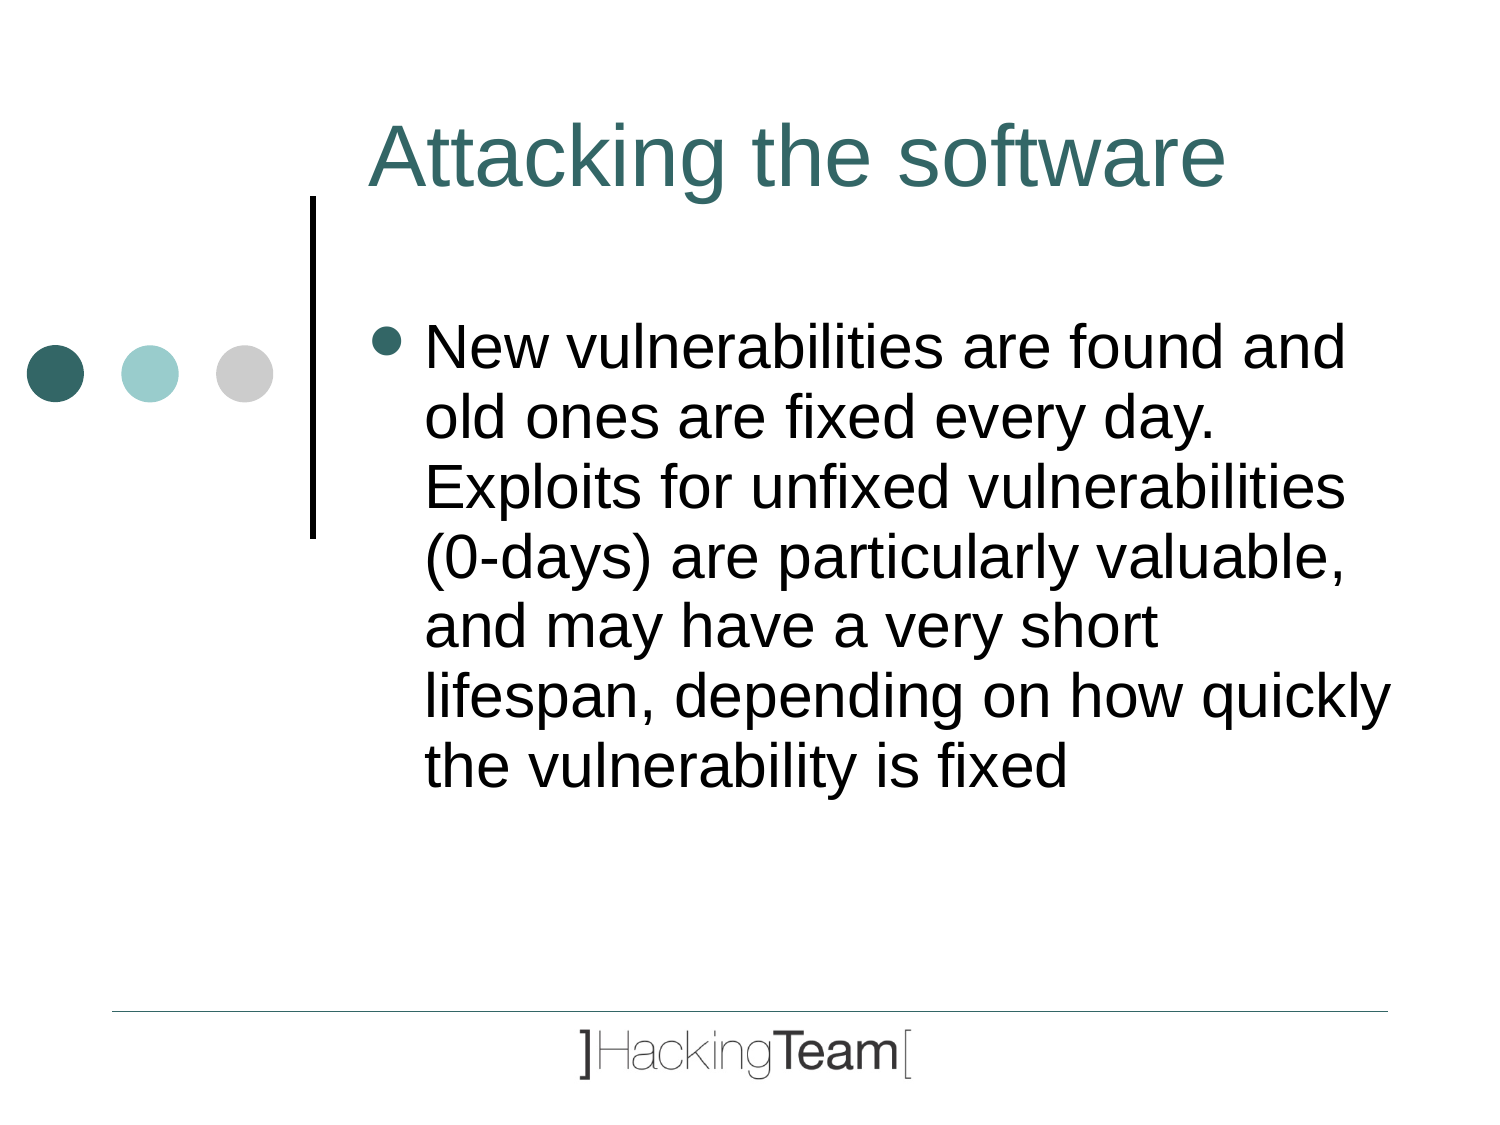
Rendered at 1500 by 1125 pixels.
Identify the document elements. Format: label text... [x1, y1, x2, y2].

list New vulnerabilities are found and old ones are fixed every day. Exploits for unfixed vulnerabilities (0-days) are particularly valuable, and may have a very short lifespan, depending on how quickly the vulnerability is fixed [249, 312, 1401, 1041]
picture [574, 1041, 916, 1084]
title Attacking the software [249, 38, 1401, 275]
